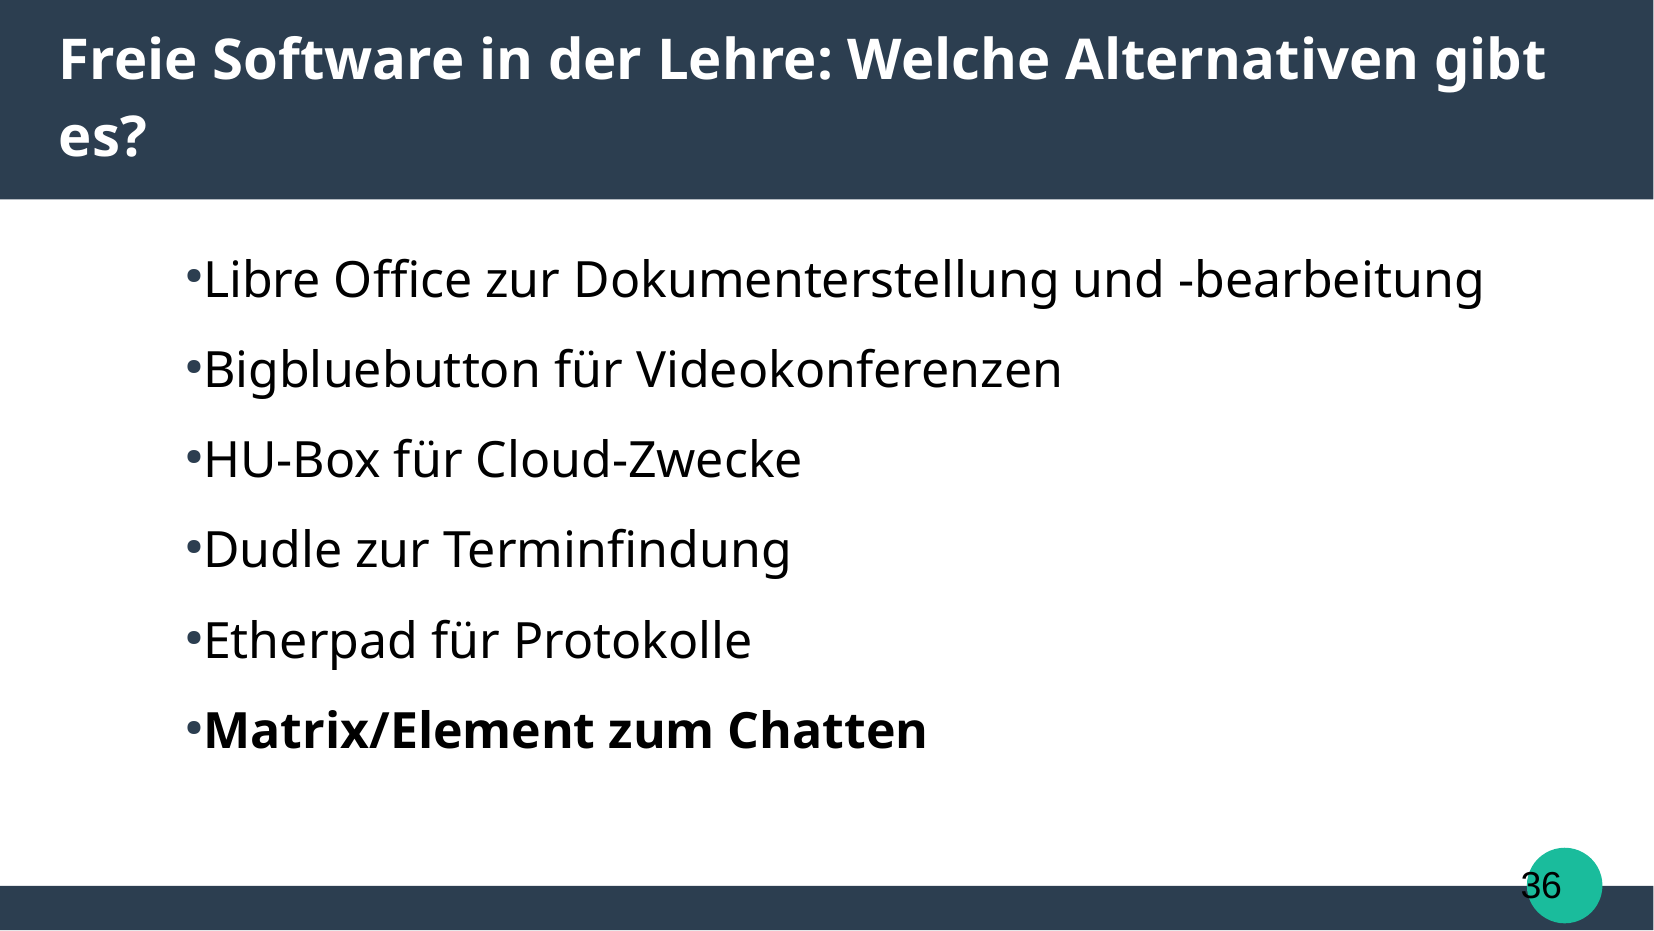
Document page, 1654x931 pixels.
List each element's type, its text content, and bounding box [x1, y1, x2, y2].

title Freie Software in der Lehre: Welche Alternativen gibt es? [59, 37, 1595, 155]
list Libre Office zur Dokumenterstellung und -bearbeitung Bigbluebutton für Videokonferenzen HU-Box für Cloud-Zwecke Dudle zur Terminfindung Etherpad für Protokolle Matrix/Element zum Chatten [59, 243, 1595, 864]
